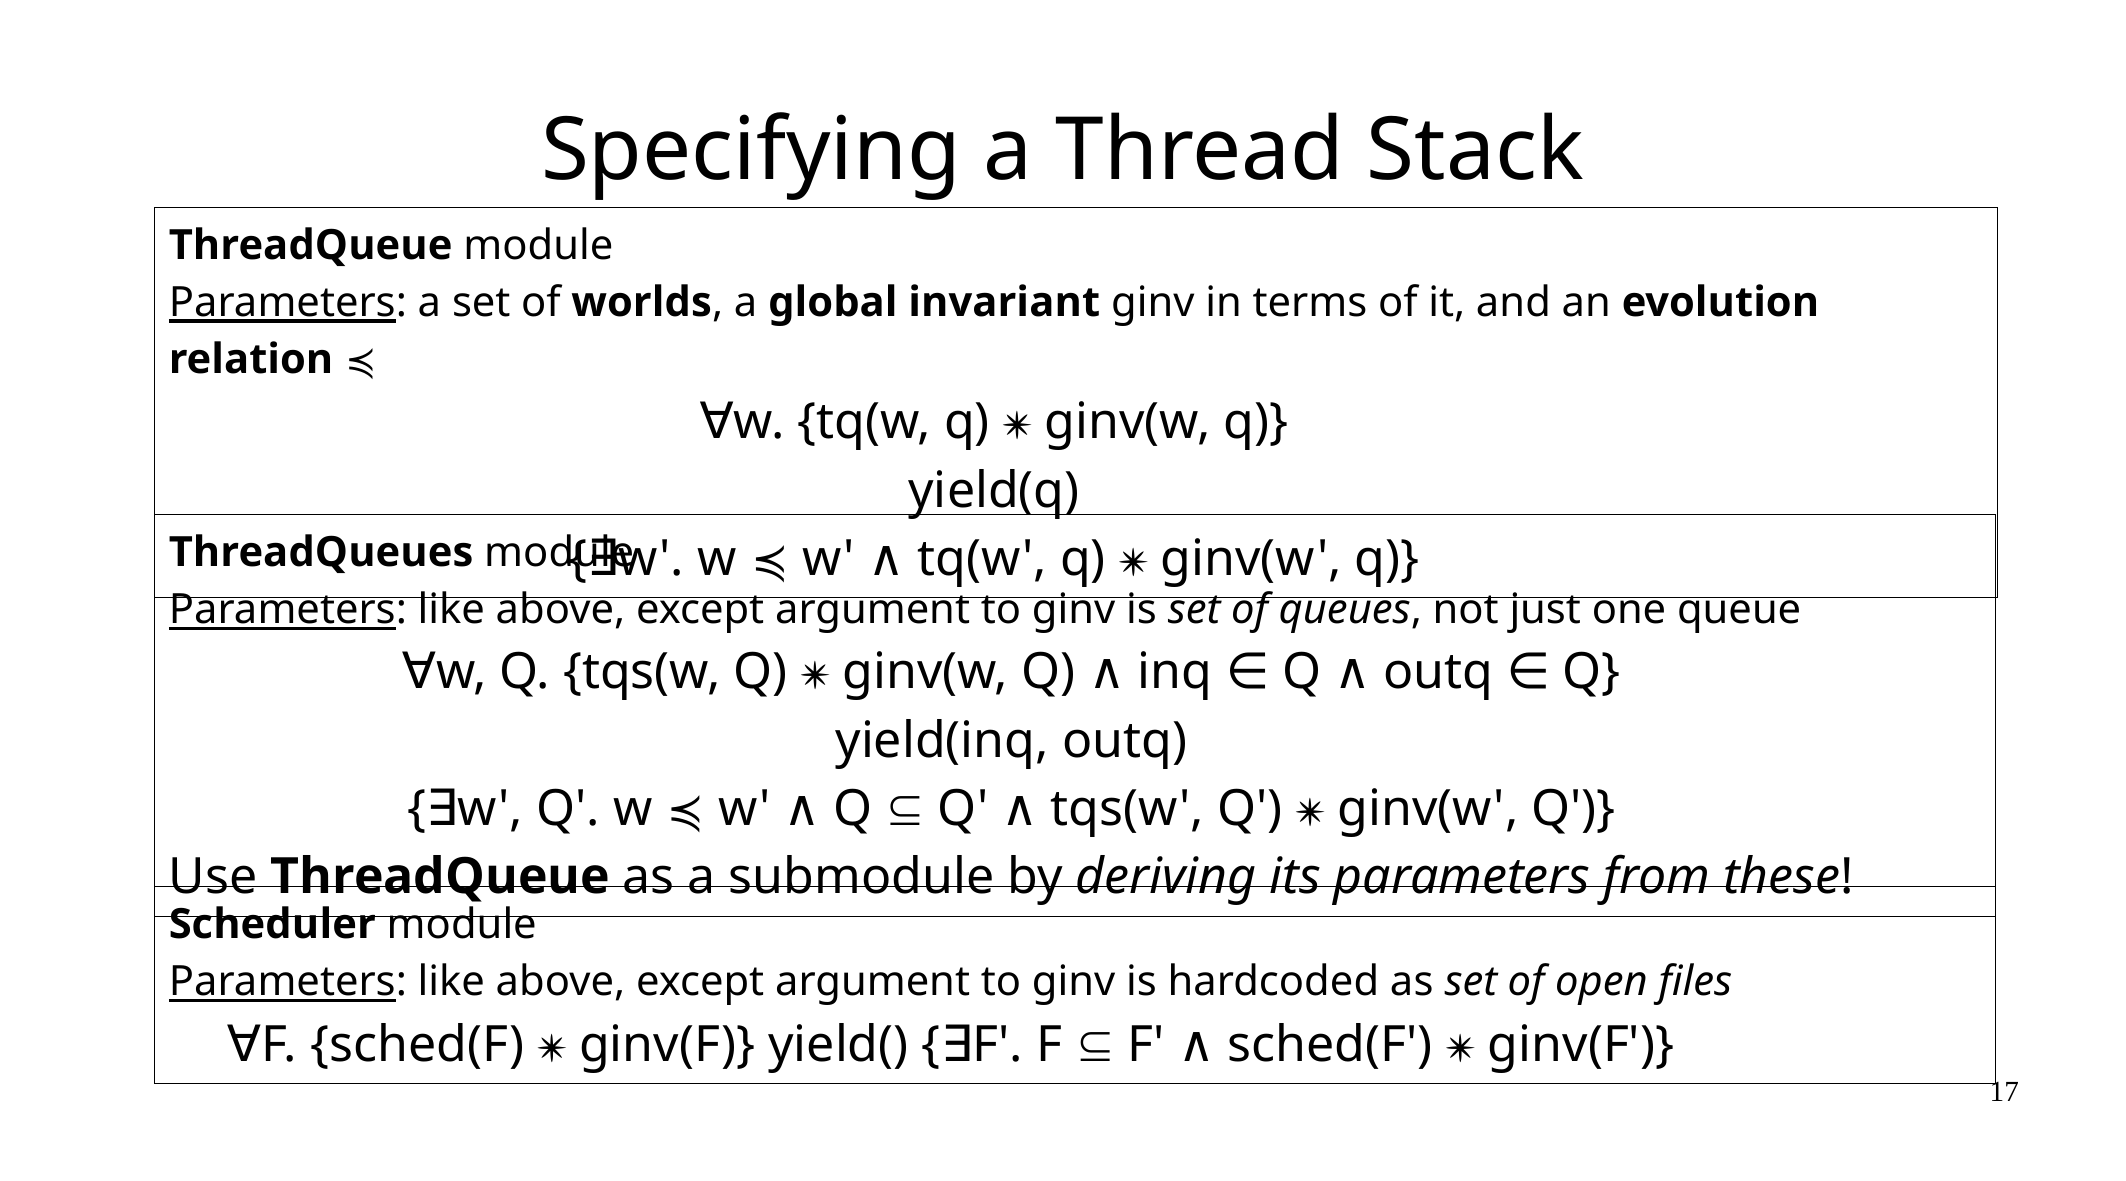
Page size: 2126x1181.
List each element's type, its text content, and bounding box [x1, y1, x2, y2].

title Specifying a Thread Stack [106, 47, 2020, 245]
text_box ThreadQueue module Parameters: a set of worlds, a global invariant ginv in terms of it, and an evolution relation ≼ ∀w. {tq(w, q)  ginv(w, q)} yield(q) {∃w'. w ≼ w' ∧ tq(w', q)  ginv(w', q)} [154, 207, 1998, 507]
text_box Scheduler module Parameters: like above, except argument to ginv is hardcoded as set of open files ∀F. {sched(F)  ginv(F)} yield() {∃F'. F ⊆ F' ∧ sched(F')  ginv(F')} [154, 886, 1996, 1062]
text_box ThreadQueues module Parameters: like above, except argument to ginv is set of queues, not just one queue ∀w, Q. {tqs(w, Q)  ginv(w, Q) ∧ inq ∈ Q ∧ outq ∈ Q} yield(inq, outq) {∃w', Q'. w ≼ w' ∧ Q ⊆ Q' ∧ tqs(w', Q')  ginv(w', Q')} Use ThreadQueue as a submodule by deriving its parameters from these! [154, 514, 1996, 869]
